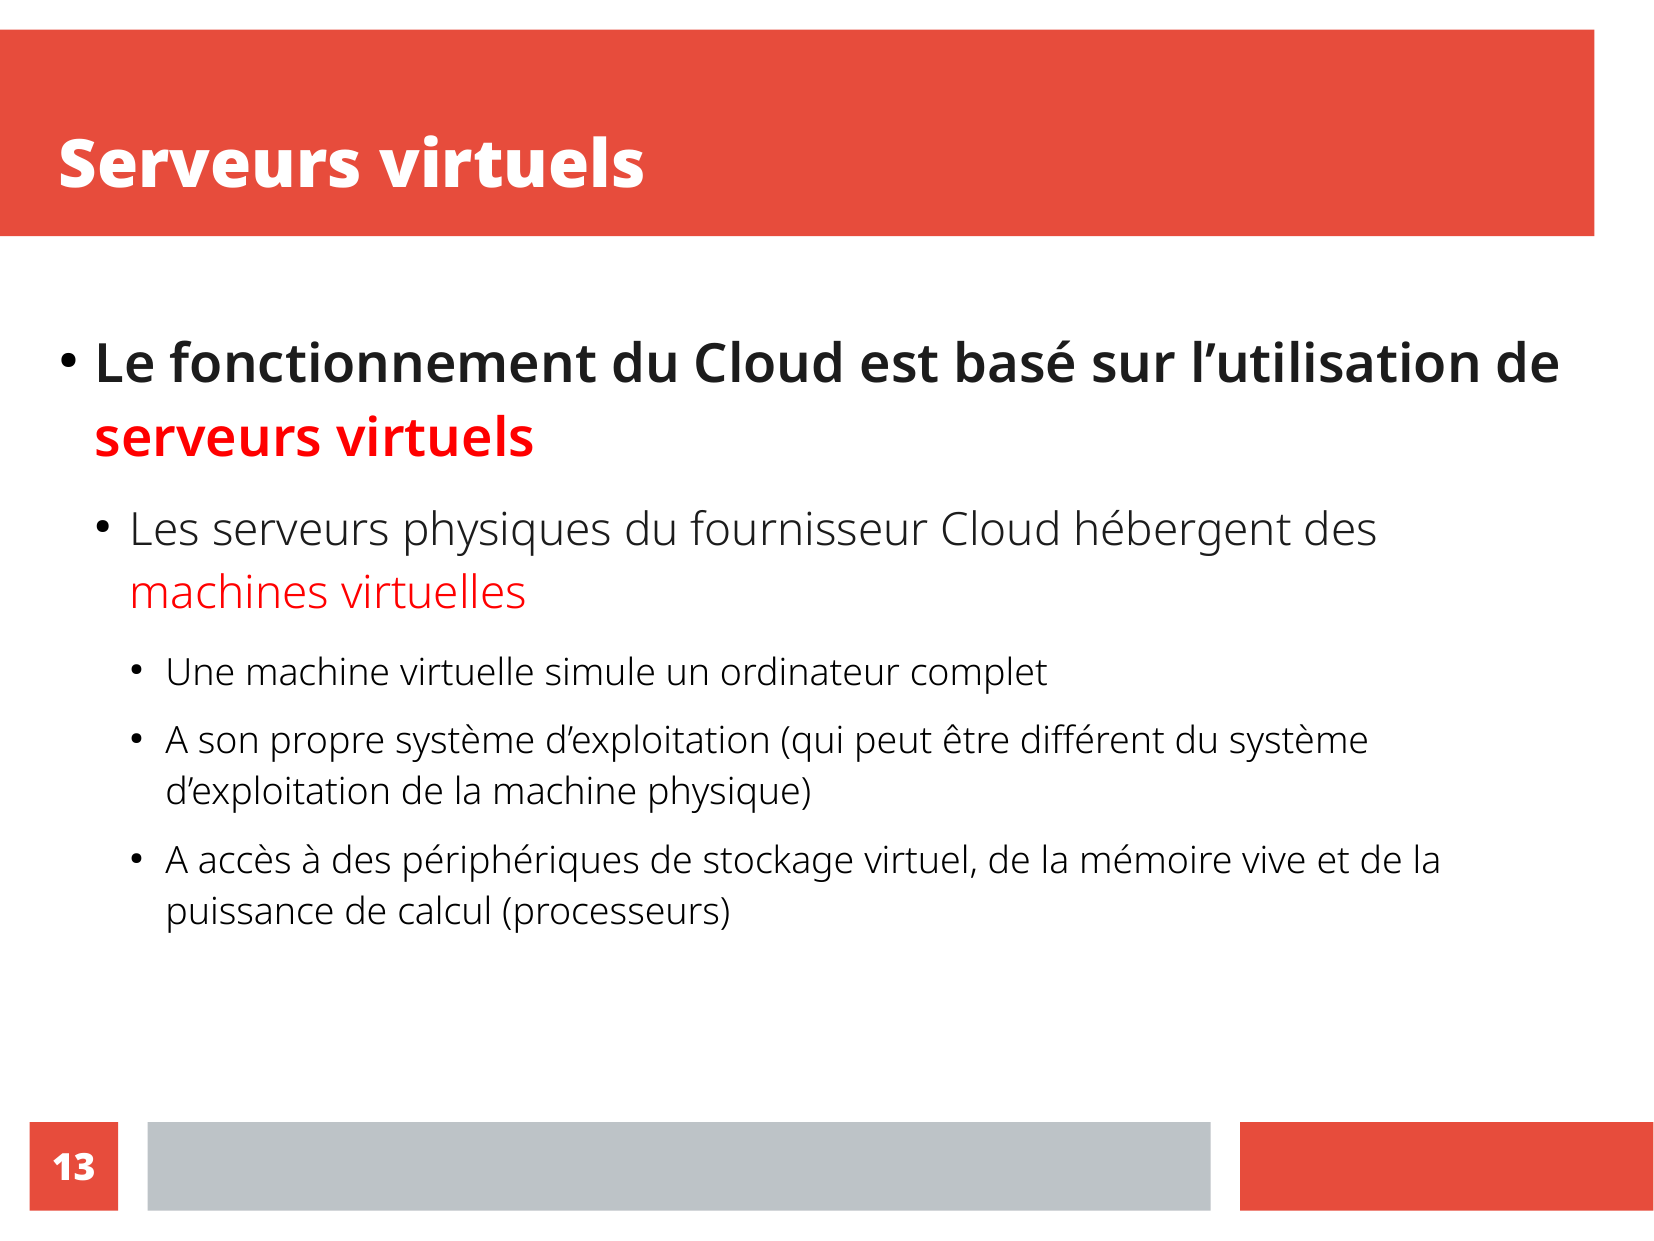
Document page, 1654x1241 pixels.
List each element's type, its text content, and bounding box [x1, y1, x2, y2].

list Le fonctionnement du Cloud est basé sur l’utilisation de serveurs virtuels Les serveurs physiques du fournisseur Cloud hébergent des machines virtuelles Une machine virtuelle simule un ordinateur complet A son propre système d’exploitation (qui peut être différent du système d’exploitation de la machine physique) A accès à des périphériques de stockage virtuel, de la mémoire vive et de la puissance de calcul (processeurs) [59, 324, 1565, 1093]
title Serveurs virtuels [59, 59, 1595, 207]
